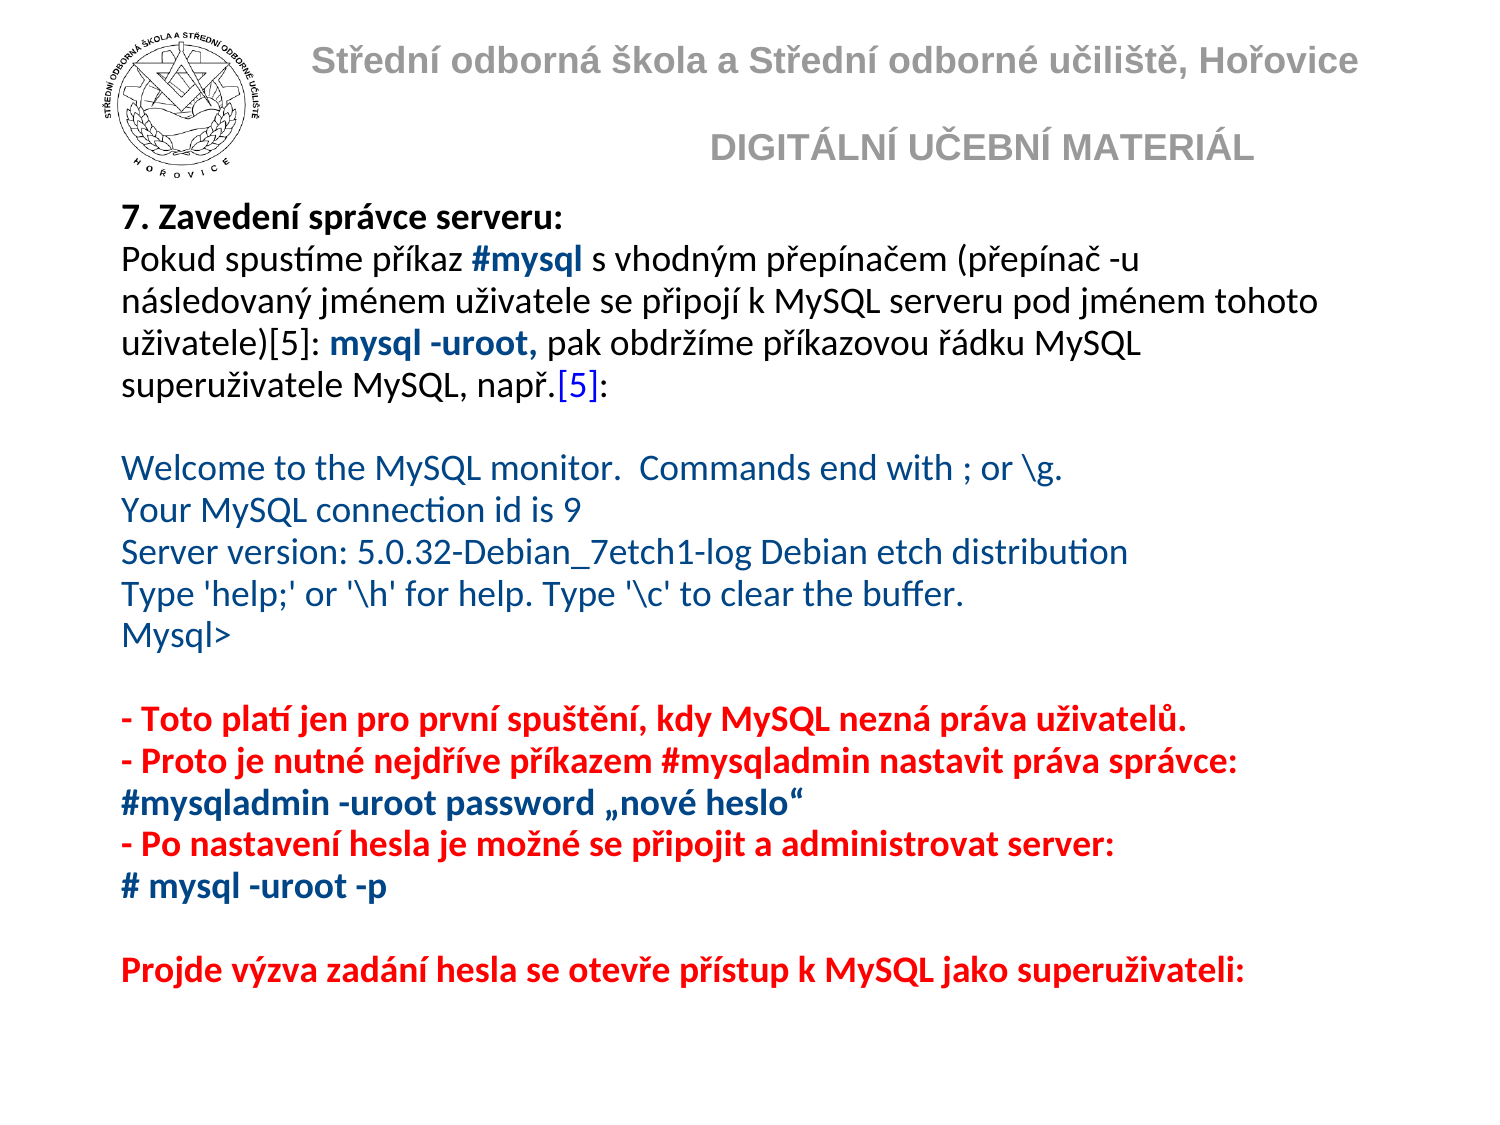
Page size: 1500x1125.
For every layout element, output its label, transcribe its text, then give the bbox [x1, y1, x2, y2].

picture [102, 31, 260, 178]
text_box 7. Zavedení správce serveru: Pokud spustíme příkaz #mysql s vhodným přepínačem (přepínač -u následovaný jménem uživatele se připojí k MySQL serveru pod jménem tohoto uživatele)[5]: mysql -uroot, pak obdržíme příkazovou řádku MySQL superuživatele MySQL, např.[5]: Welcome to the MySQL monitor. Commands end with ; or \g. Your MySQL connection id is 9 Server version: 5.0.32-Debian_7etch1-log Debian etch distribution Type 'help;' or '\h' for help. Type '\c' to clear the buffer. Mysql> - Toto platí jen pro první spuštění, kdy MySQL nezná práva uživatelů. - Proto je nutné nejdříve příkazem #mysqladmin nastavit práva správce: #mysqladmin -uroot password „nové heslo“ - Po nastavení hesla je možné se připojit a administrovat server: # mysql -uroot -p Projde výzva zadání hesla se otevře přístup k MySQL jako superuživateli: [106, 188, 1347, 999]
